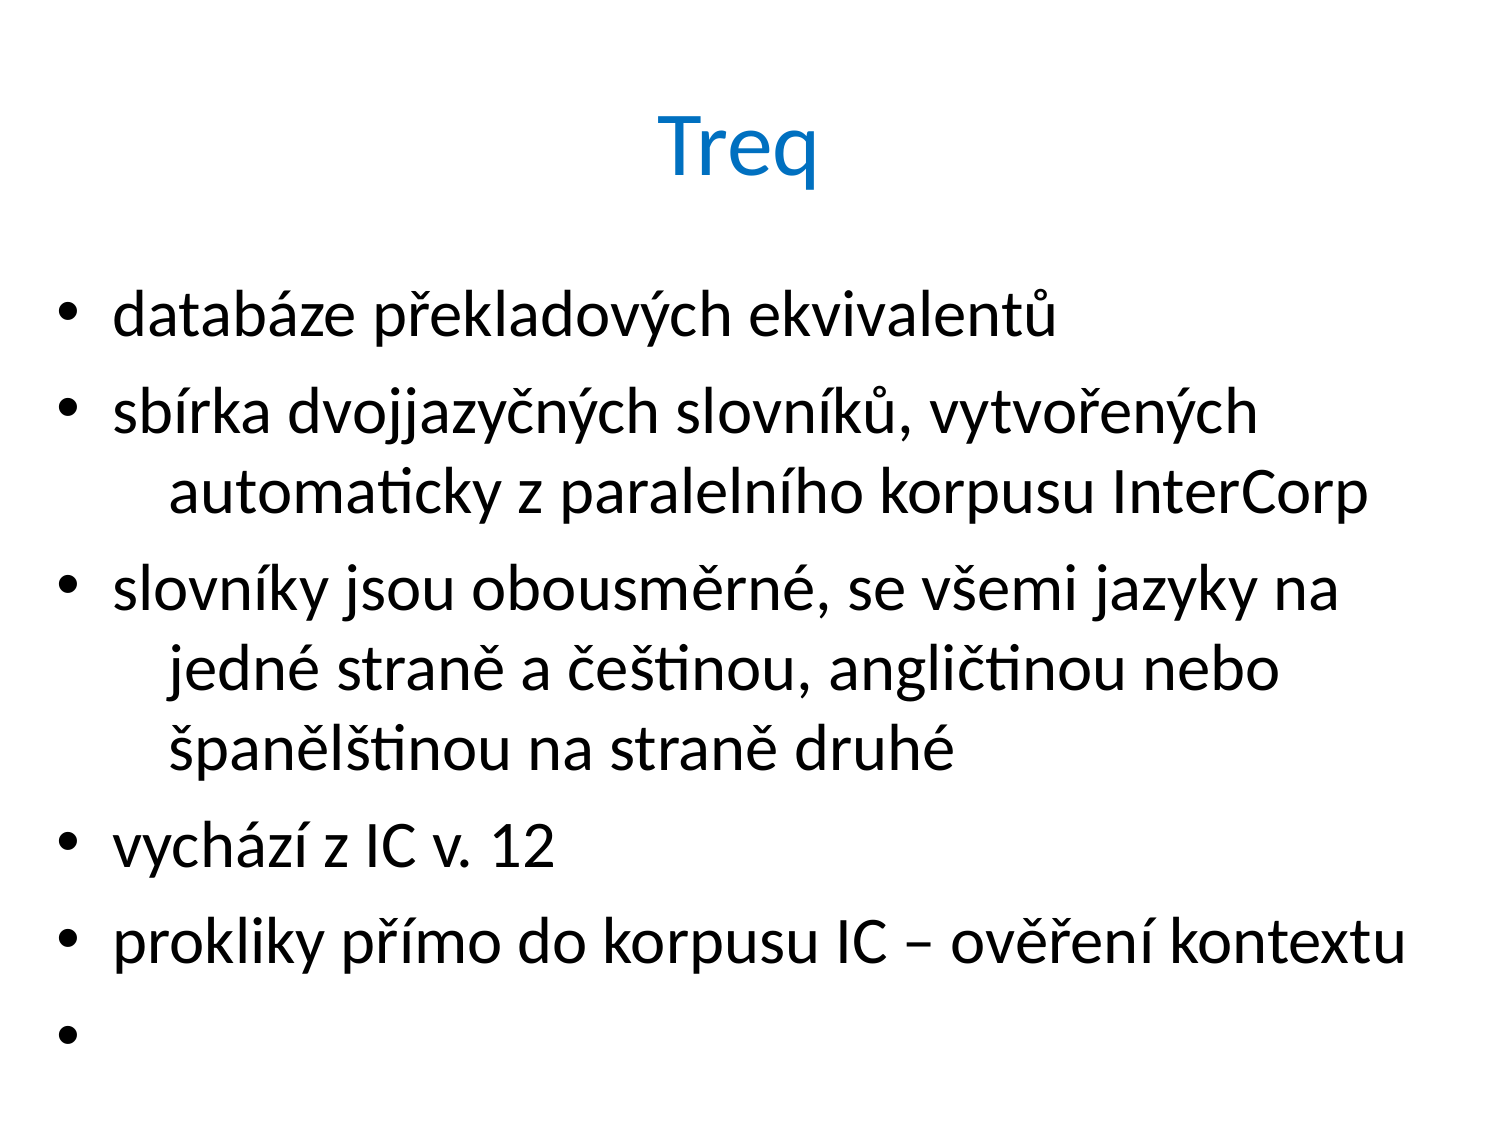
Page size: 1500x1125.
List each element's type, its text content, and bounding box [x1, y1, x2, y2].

list databáze překladových ekvivalentů sbírka dvojjazyčných slovníků, vytvořených automaticky z paralelního korpusu InterCorp slovníky jsou obousměrné, se všemi jazyky na jedné straně a češtinou, angličtinou nebo španělštinou na straně druhé vychází z IC v. 12 prokliky přímo do korpusu IC – ověření kontextu [41, 262, 1447, 1047]
title Treq [75, 45, 1426, 233]
